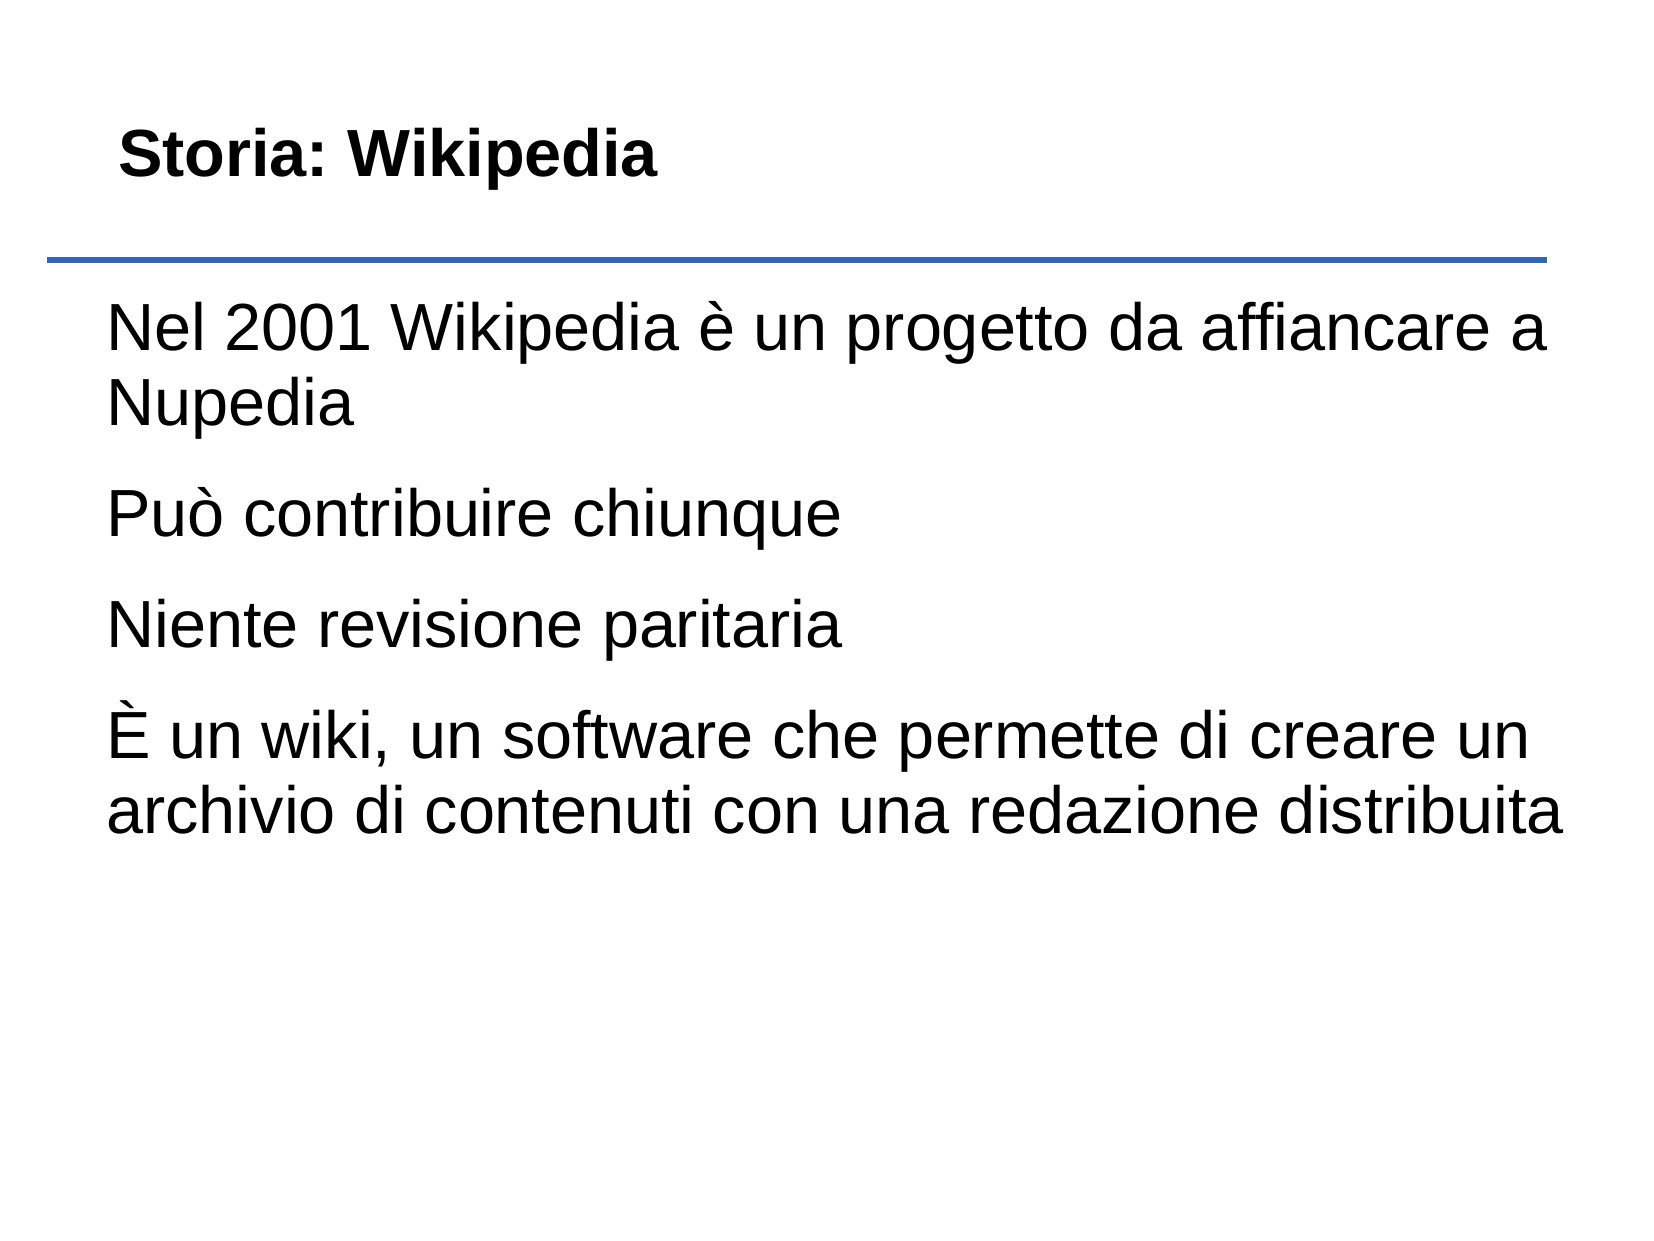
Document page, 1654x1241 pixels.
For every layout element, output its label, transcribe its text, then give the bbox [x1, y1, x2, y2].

subtitle Nel 2001 Wikipedia è un progetto da affiancare a Nupedia Può contribuire chiunque Niente revisione paritaria È un wiki, un software che permette di creare un archivio di contenuti con una redazione distribuita [106, 290, 1571, 1170]
title Storia: Wikipedia [118, 49, 1571, 257]
